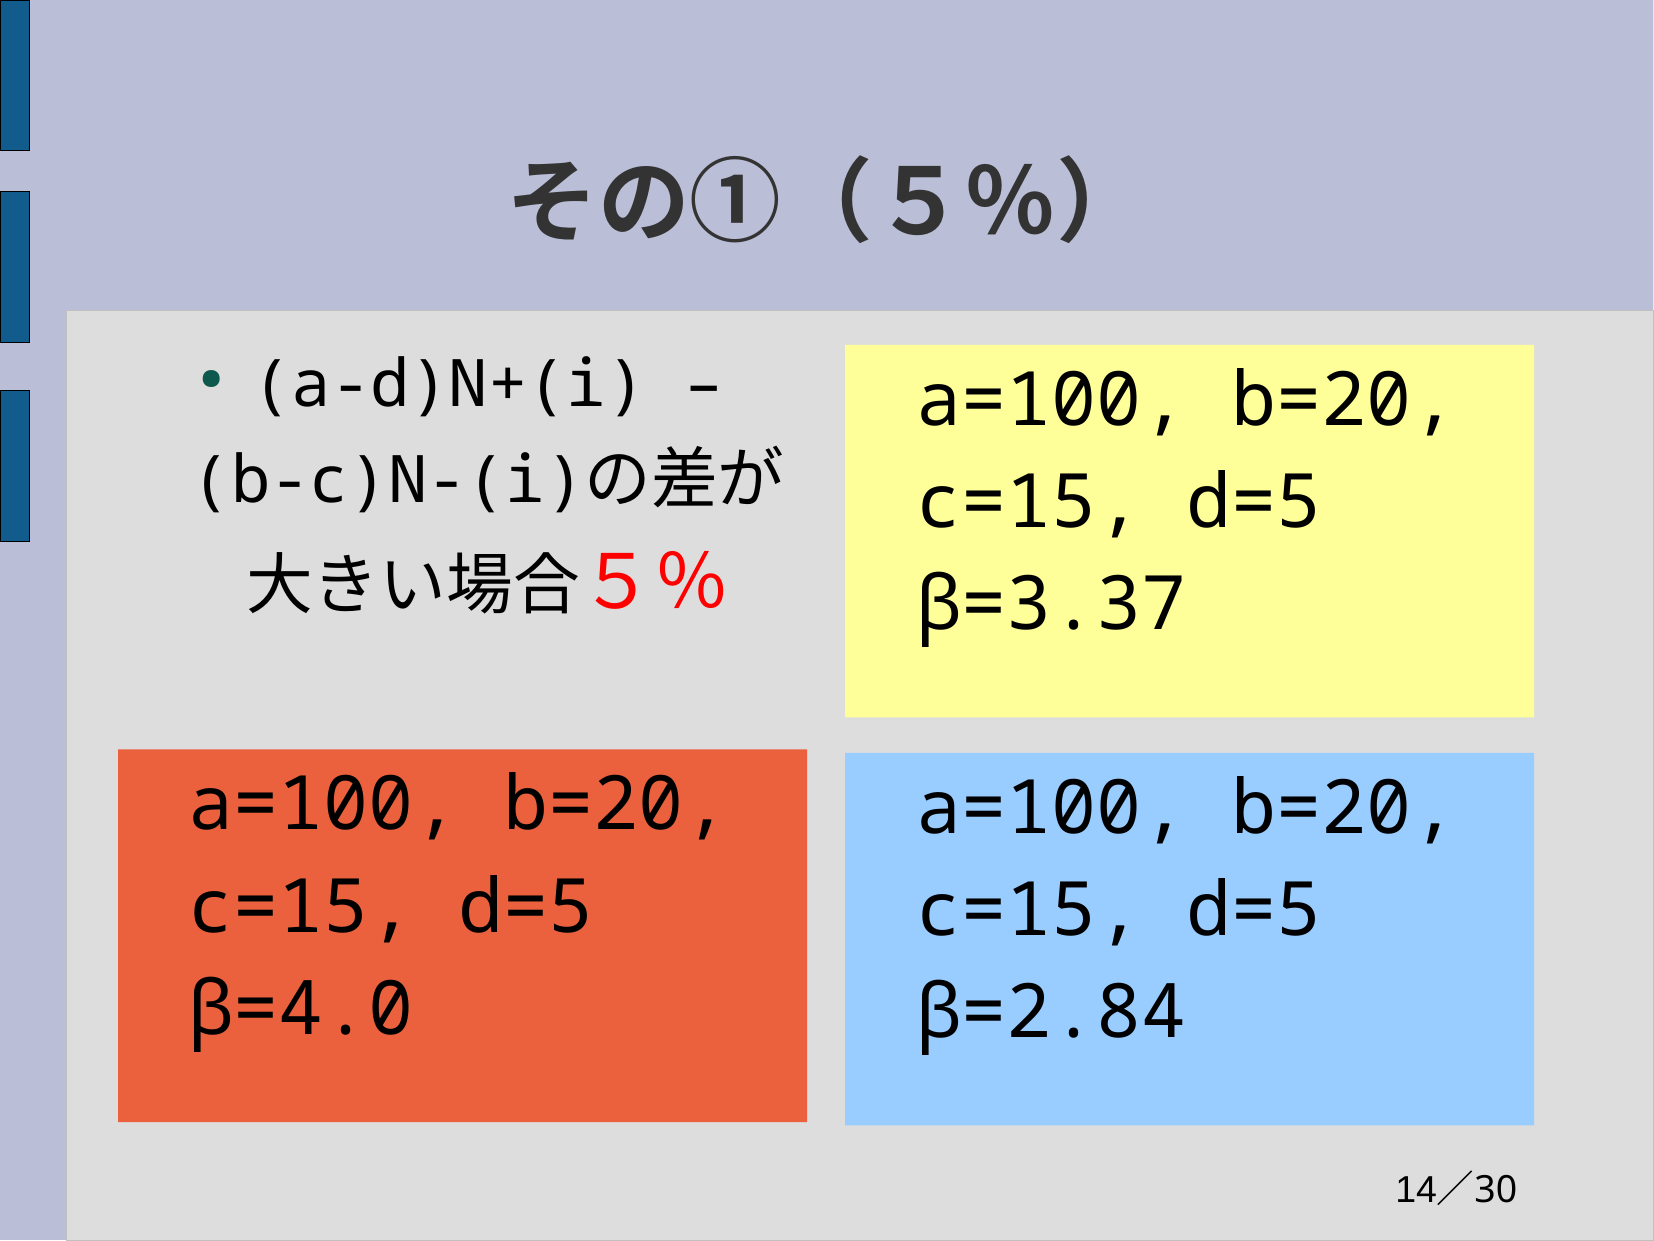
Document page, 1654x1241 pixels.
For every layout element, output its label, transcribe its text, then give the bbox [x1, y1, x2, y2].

list a=100, b=20, c=15, d=5 β=2.84 [845, 752, 1535, 1126]
list a=100, b=20, c=15, d=5 β=4.0 [118, 749, 808, 1123]
list (a-d)N+(i) – (b-c)N-(i)の差が大きい場合５％ [108, 336, 798, 709]
list a=100, b=20, c=15, d=5 β=3.37 [845, 344, 1535, 718]
title その①（５％） [121, 91, 1534, 299]
